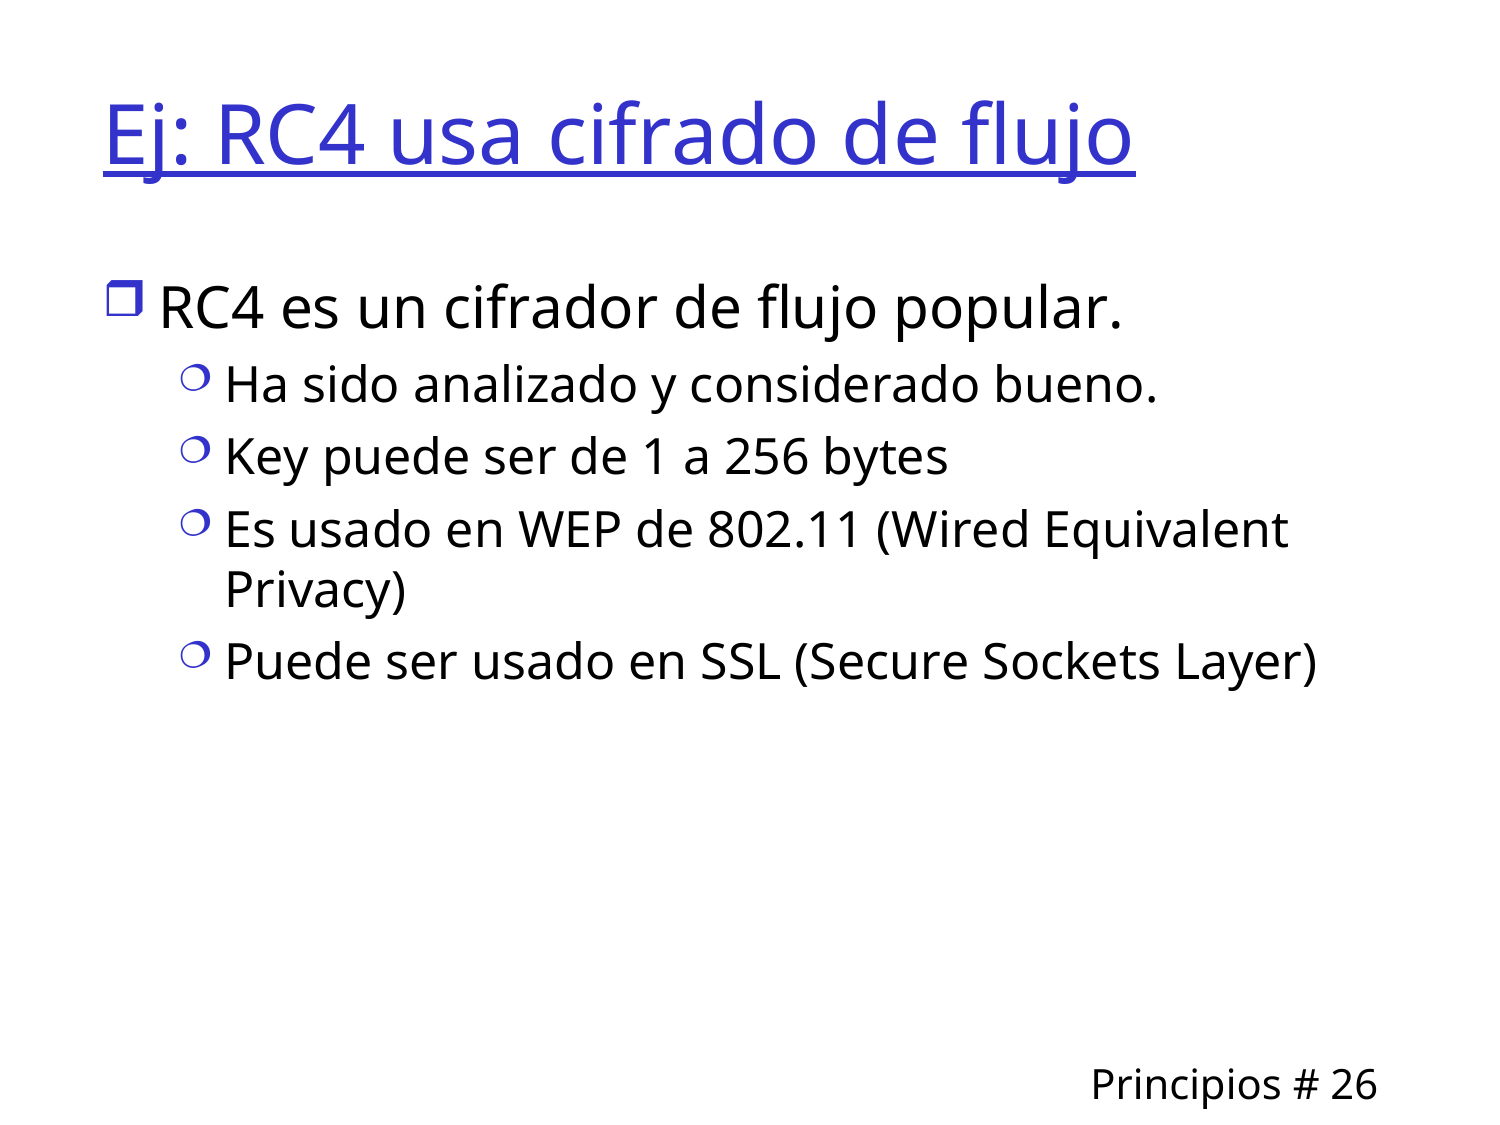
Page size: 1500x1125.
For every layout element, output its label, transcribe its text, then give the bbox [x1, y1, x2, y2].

list RC4 es un cifrador de flujo popular. Ha sido analizado y considerado bueno. Key puede ser de 1 a 256 bytes Es usado en WEP de 802.11 (Wired Equivalent Privacy) Puede ser usado en SSL (Secure Sockets Layer) [87, 262, 1363, 1026]
title Ej: RC4 usa cifrado de flujo [87, 37, 1363, 225]
